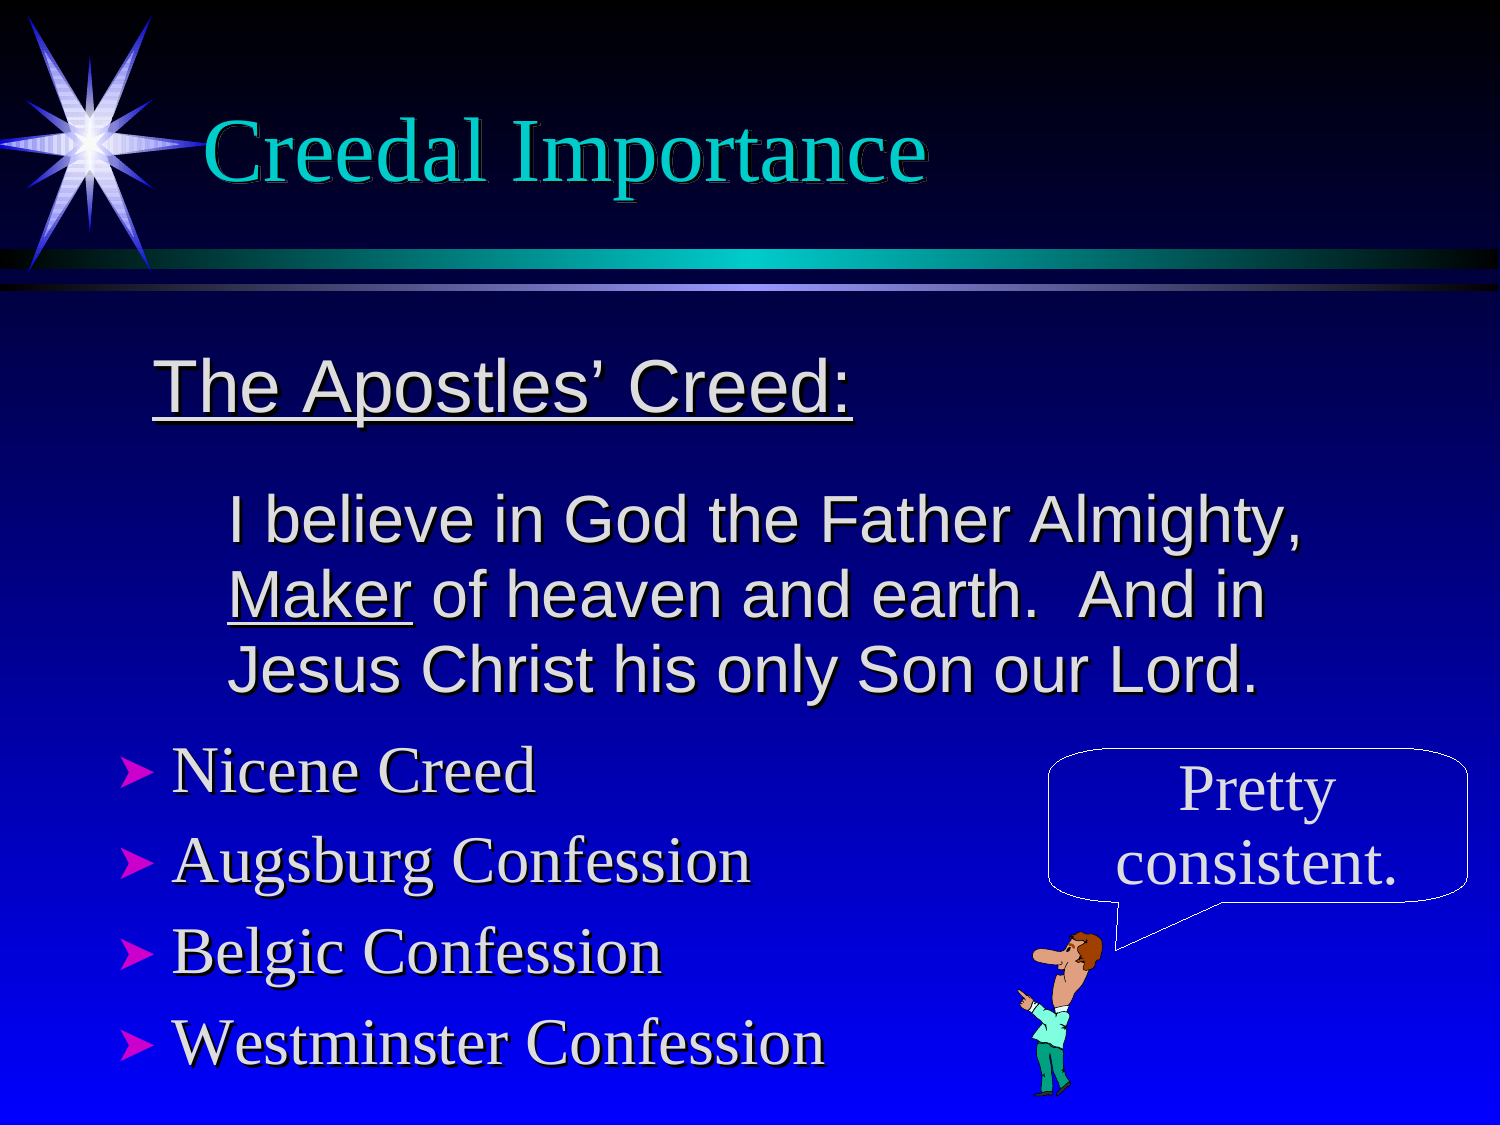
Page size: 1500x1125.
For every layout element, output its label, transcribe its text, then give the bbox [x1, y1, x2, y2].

title Creedal Importance [187, 56, 1463, 244]
chart [1016, 931, 1104, 1097]
text_box I believe in God the Father Almighty, Maker of heaven and earth. And in Jesus Christ his only Son our Lord. [212, 474, 1400, 715]
list Nicene Creed Augsburg Confession Belgic Confession Westminster Confession [99, 724, 1375, 1087]
text_box Pretty consistent. [1048, 748, 1468, 951]
text_box The Apostles’ Creed: [137, 337, 1063, 437]
